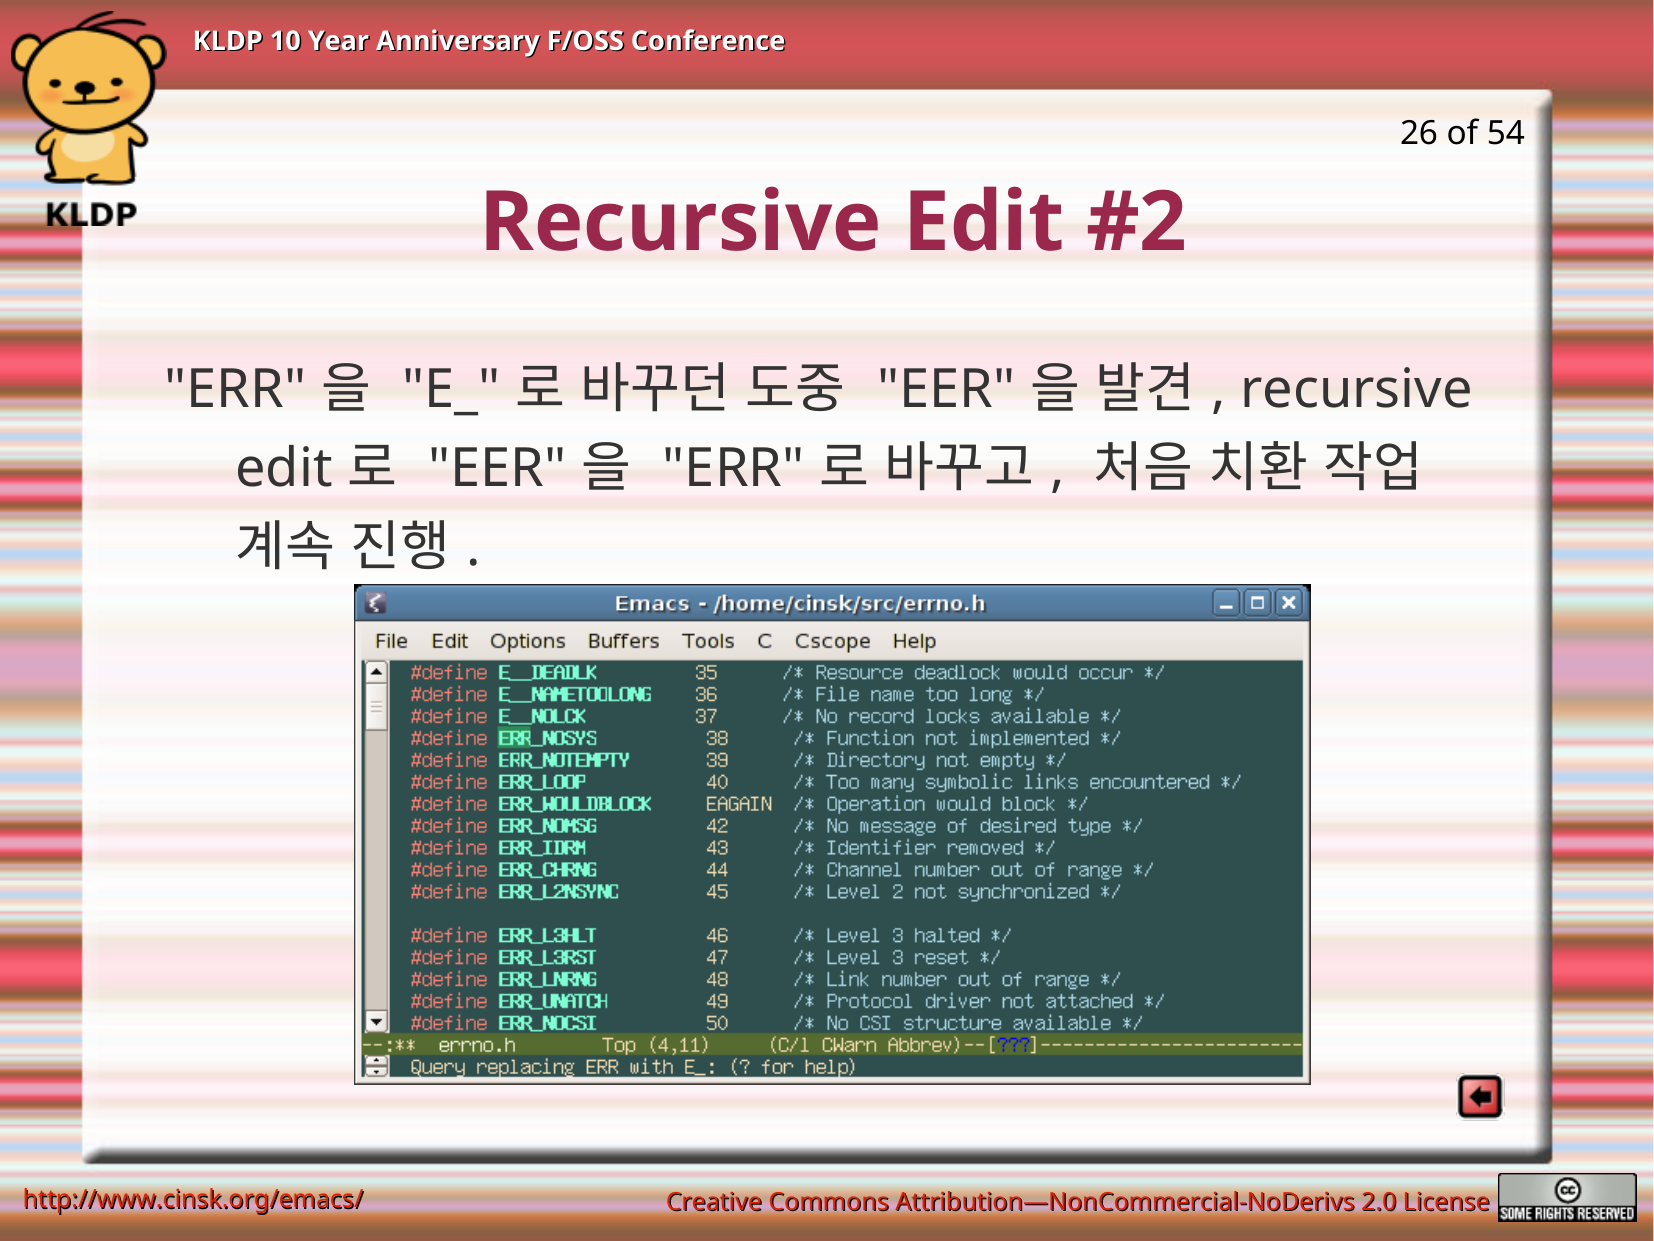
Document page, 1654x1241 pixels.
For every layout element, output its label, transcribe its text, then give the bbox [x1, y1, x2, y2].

picture [0, 0, 1654, 1241]
list "ERR"을 "E_"로 바꾸던 도중 "EER"을 발견, recursive edit로 "EER"을 "ERR"로 바꾸고, 처음 치환 작업 계속 진행. [152, 344, 1534, 543]
title Recursive Edit #2 [121, 114, 1534, 322]
